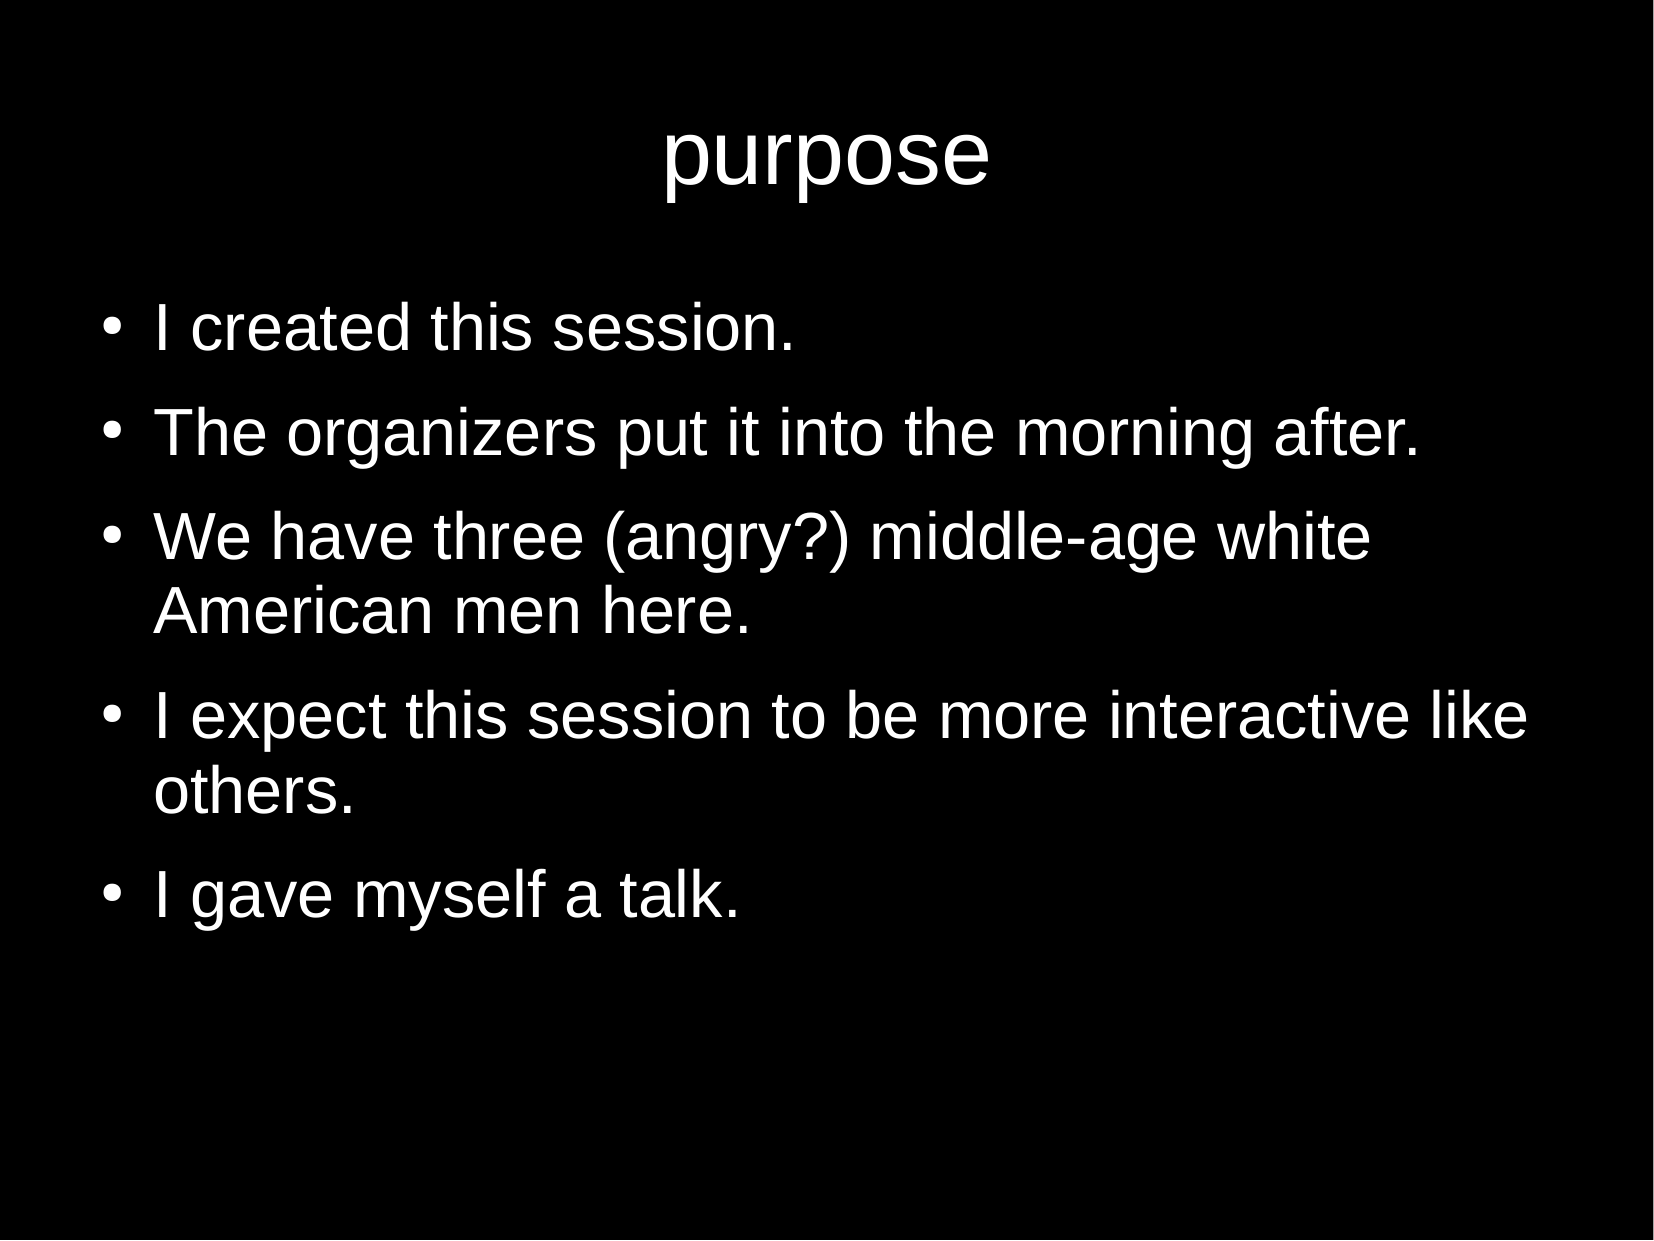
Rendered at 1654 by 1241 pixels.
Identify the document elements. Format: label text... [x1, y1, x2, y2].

title purpose [82, 49, 1571, 257]
list I created this session. The organizers put it into the morning after. We have three (angry?) middle-age white American men here. I expect this session to be more interactive like others. I gave myself a talk. [82, 290, 1571, 1010]
